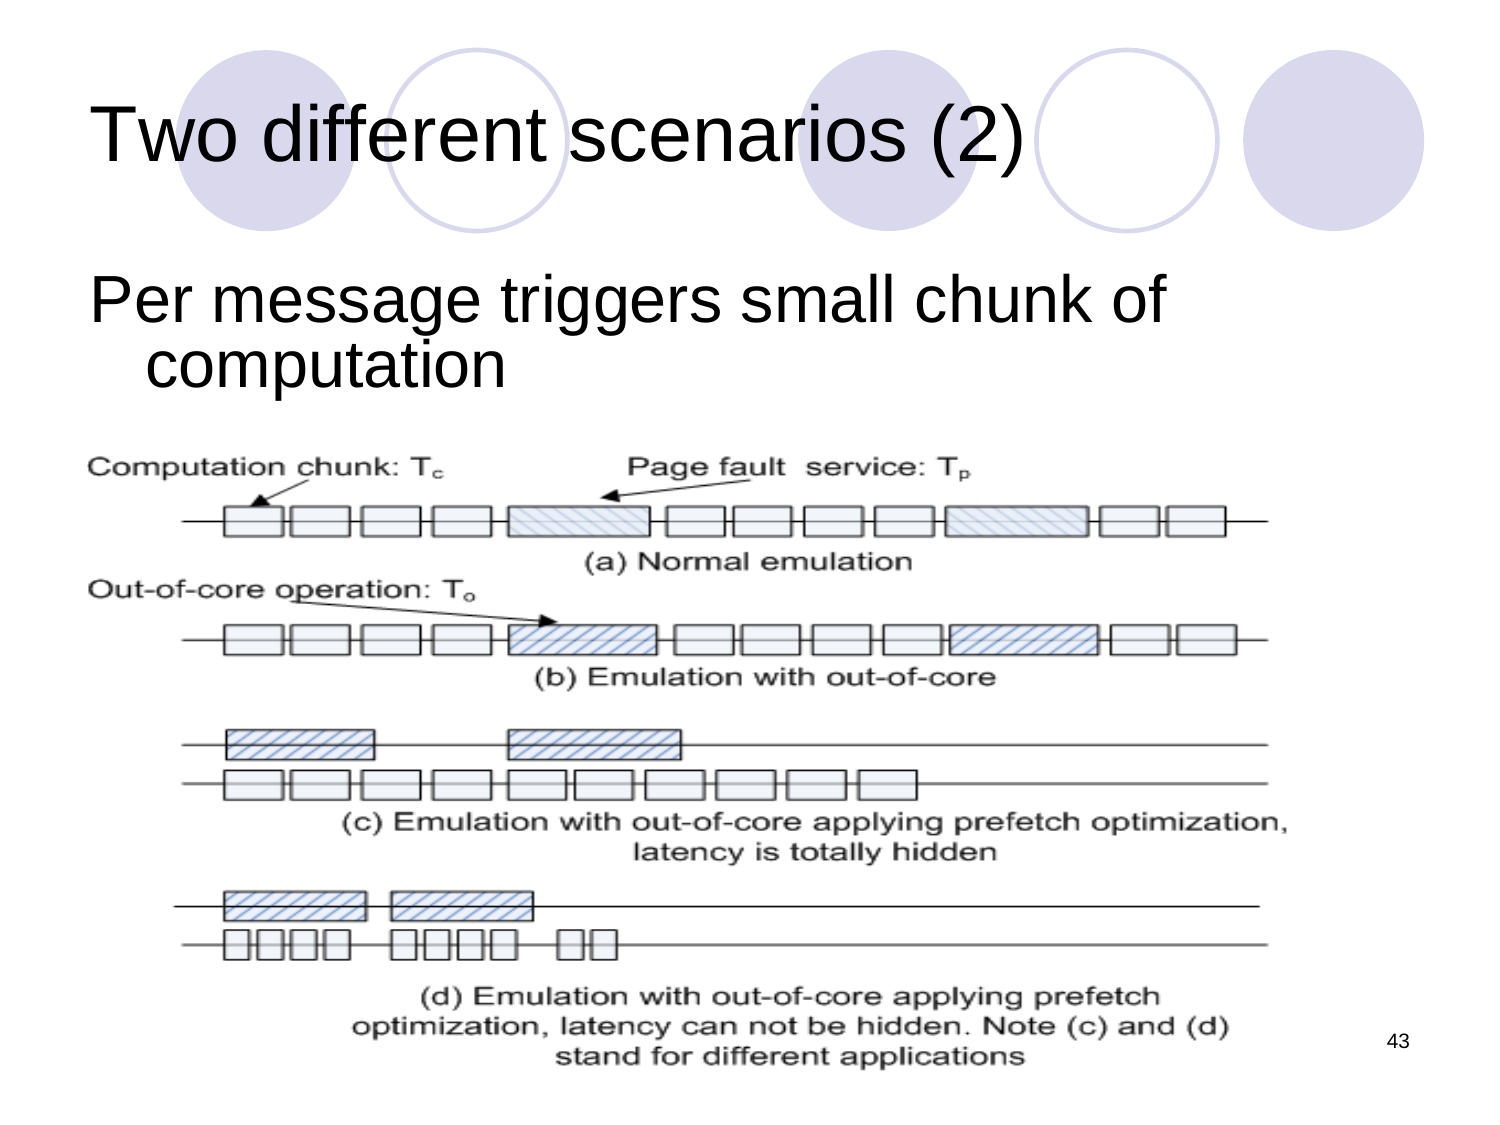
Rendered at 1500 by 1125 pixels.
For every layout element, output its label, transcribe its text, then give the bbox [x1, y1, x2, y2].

title Two different scenarios (2) [75, 45, 1426, 233]
picture [87, 449, 1300, 1072]
list Per message triggers small chunk of computation [75, 262, 1426, 1006]
